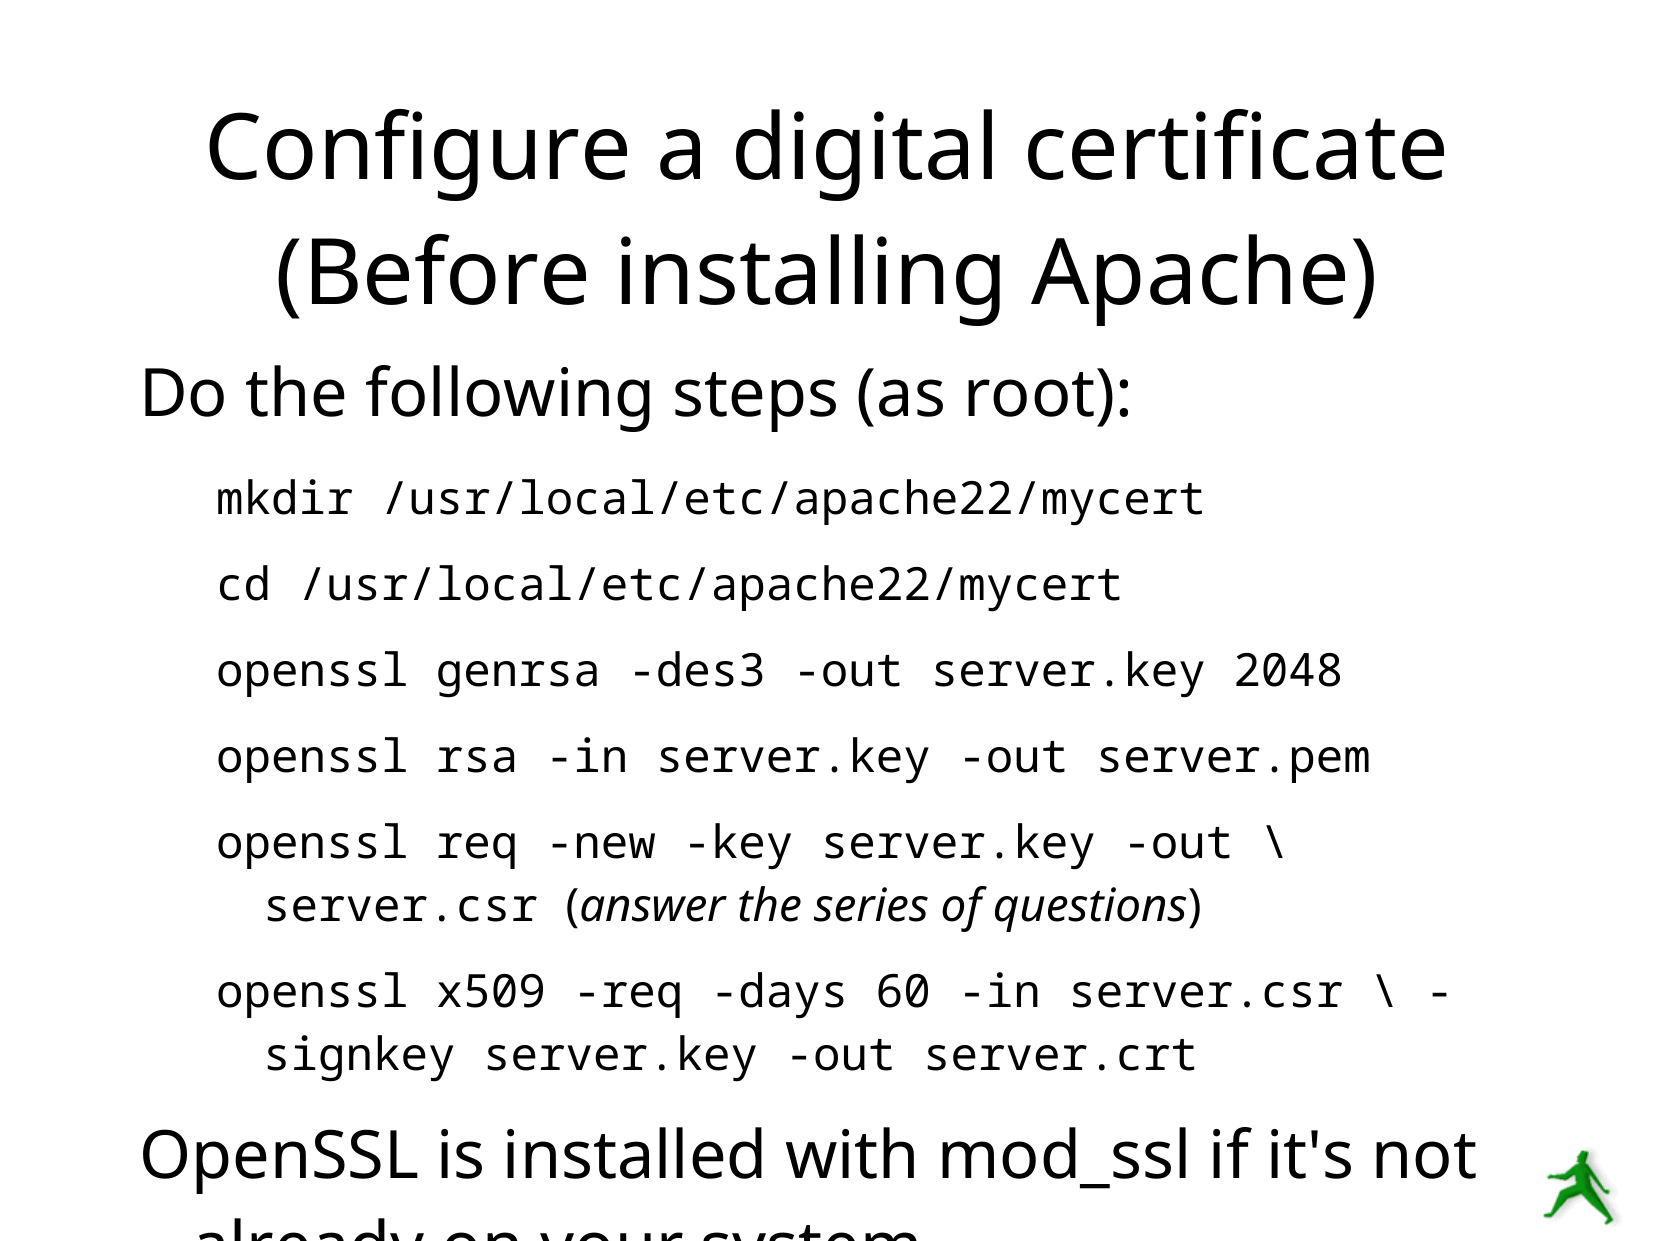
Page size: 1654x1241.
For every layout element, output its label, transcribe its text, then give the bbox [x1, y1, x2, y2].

list Do the following steps (as root): mkdir /usr/local/etc/apache22/mycert cd /usr/local/etc/apache22/mycert openssl genrsa -des3 -out server.key 2048 openssl rsa -in server.key -out server.pem openssl req -new -key server.key -out \ server.csr (answer the series of questions) openssl x509 -req -days 60 -in server.csr \ -signkey server.key -out server.crt OpenSSL is installed with mod_ssl if it's not already on your system. [121, 344, 1534, 1210]
title Configure a digital certificate (Before installing Apache) [121, 101, 1534, 312]
picture [1541, 1135, 1634, 1227]
